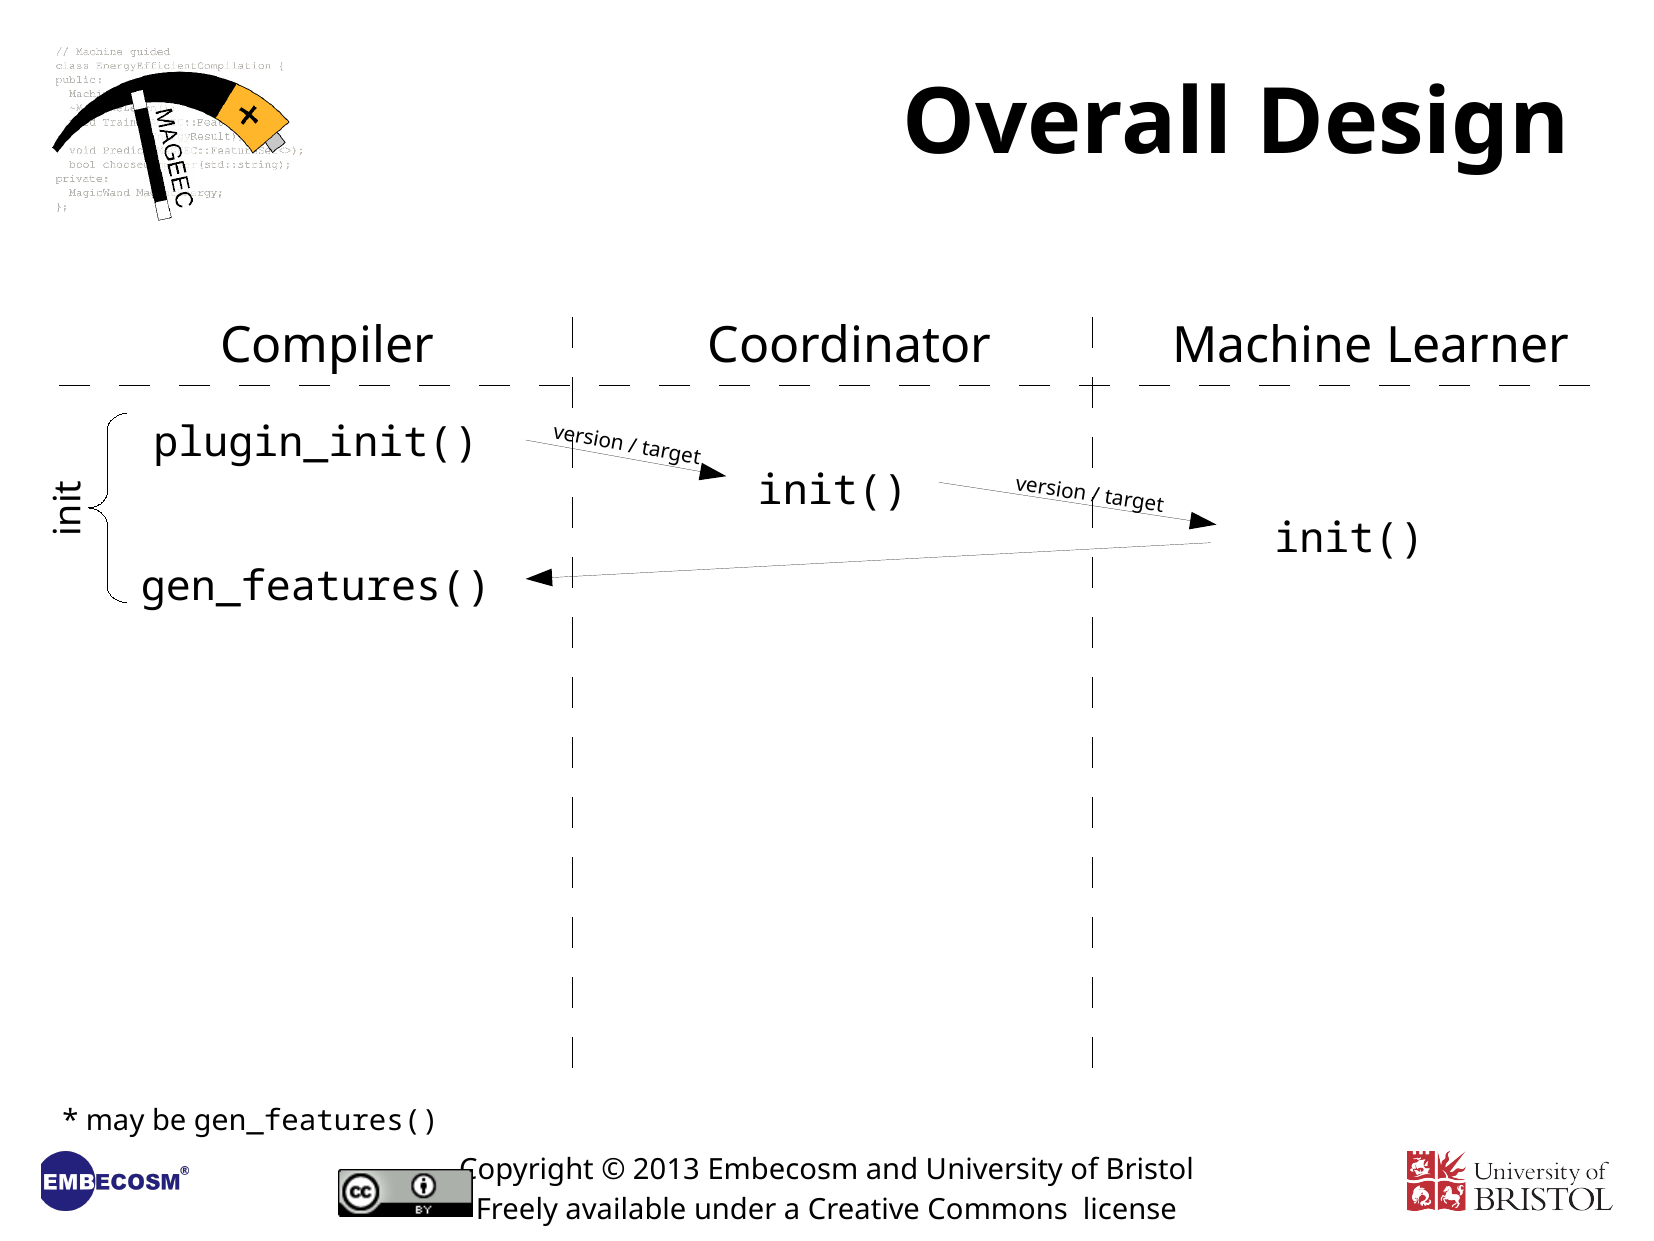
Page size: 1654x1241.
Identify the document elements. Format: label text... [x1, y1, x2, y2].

text_box init() [742, 452, 923, 516]
text_box version / target [998, 458, 1211, 534]
text_box Coordinator [692, 301, 973, 383]
picture [338, 1169, 473, 1217]
text_box gen_features() [126, 548, 506, 612]
text_box plugin_init() [138, 403, 494, 467]
text_box Machine Learner [1157, 301, 1541, 383]
title Overall Design [326, 32, 1571, 205]
picture [41, 1151, 189, 1211]
text_box * may be gen_features() [47, 1091, 436, 1155]
picture [1407, 1151, 1613, 1211]
text_box init [33, 468, 97, 552]
text_box version / target [535, 406, 748, 489]
text_box init() [1259, 500, 1440, 564]
text_box Compiler [205, 301, 427, 383]
picture [52, 47, 302, 225]
